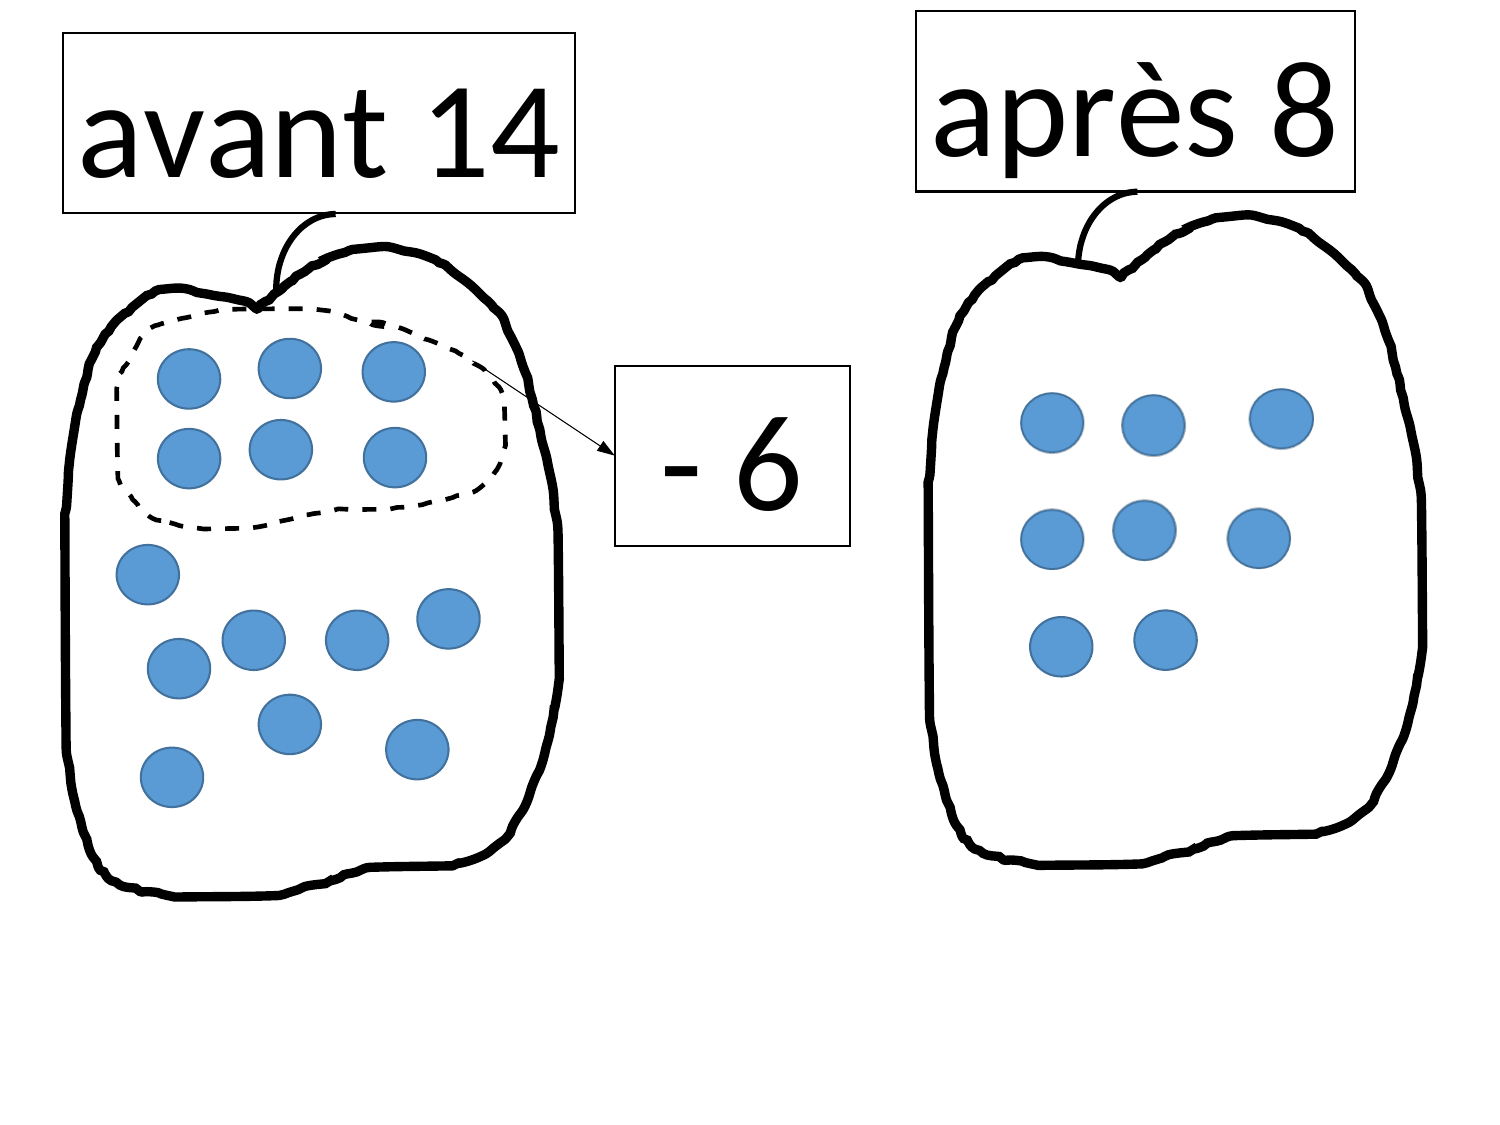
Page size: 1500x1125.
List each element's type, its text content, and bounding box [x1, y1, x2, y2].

text_box - 6 [615, 366, 850, 546]
text_box [140, 747, 204, 808]
text_box [258, 338, 322, 399]
text_box [1134, 610, 1197, 670]
text_box après 8 [916, 11, 1355, 192]
text_box [249, 420, 313, 480]
text_box [116, 544, 179, 605]
text_box [417, 589, 480, 649]
text_box [1030, 617, 1093, 677]
text_box [362, 342, 425, 402]
text_box [147, 638, 211, 699]
picture [1020, 388, 1314, 570]
text_box [363, 427, 427, 488]
text_box [325, 610, 389, 670]
text_box [258, 694, 322, 755]
text_box [222, 610, 285, 670]
text_box [157, 349, 221, 409]
text_box avant 14 [63, 33, 575, 213]
text_box [157, 428, 221, 489]
text_box [386, 719, 449, 780]
